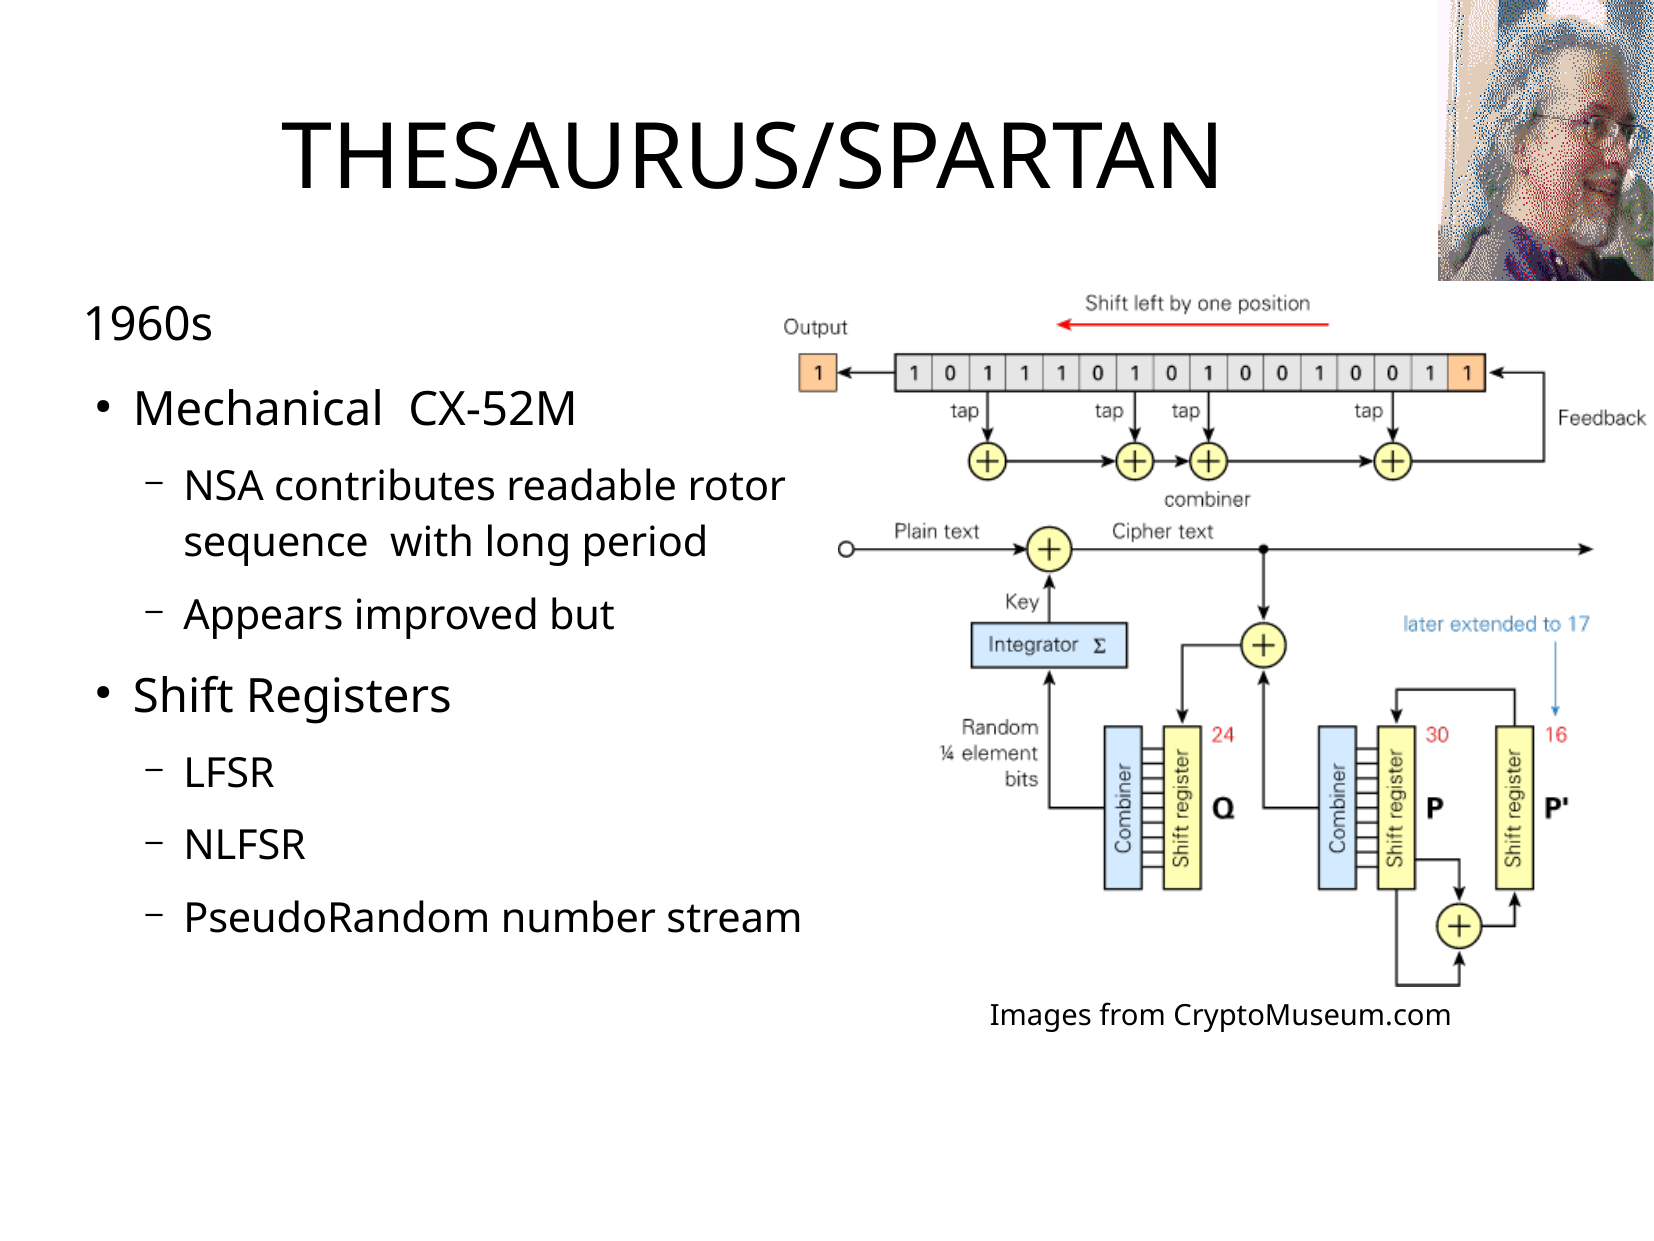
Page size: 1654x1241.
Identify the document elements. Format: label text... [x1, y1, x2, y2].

picture [1438, 0, 1654, 281]
text_box Images from CryptoMuseum.com [975, 986, 1576, 1051]
title THESAURUS/SPARTAN [82, 49, 1426, 257]
picture [838, 522, 1594, 987]
list 1960s Mechanical CX-52M NSA contributes readable rotor sequence with long period Appears improved but Shift Registers LFSR NLFSR PseudoRandom number stream [82, 290, 809, 1010]
picture [783, 294, 1649, 507]
